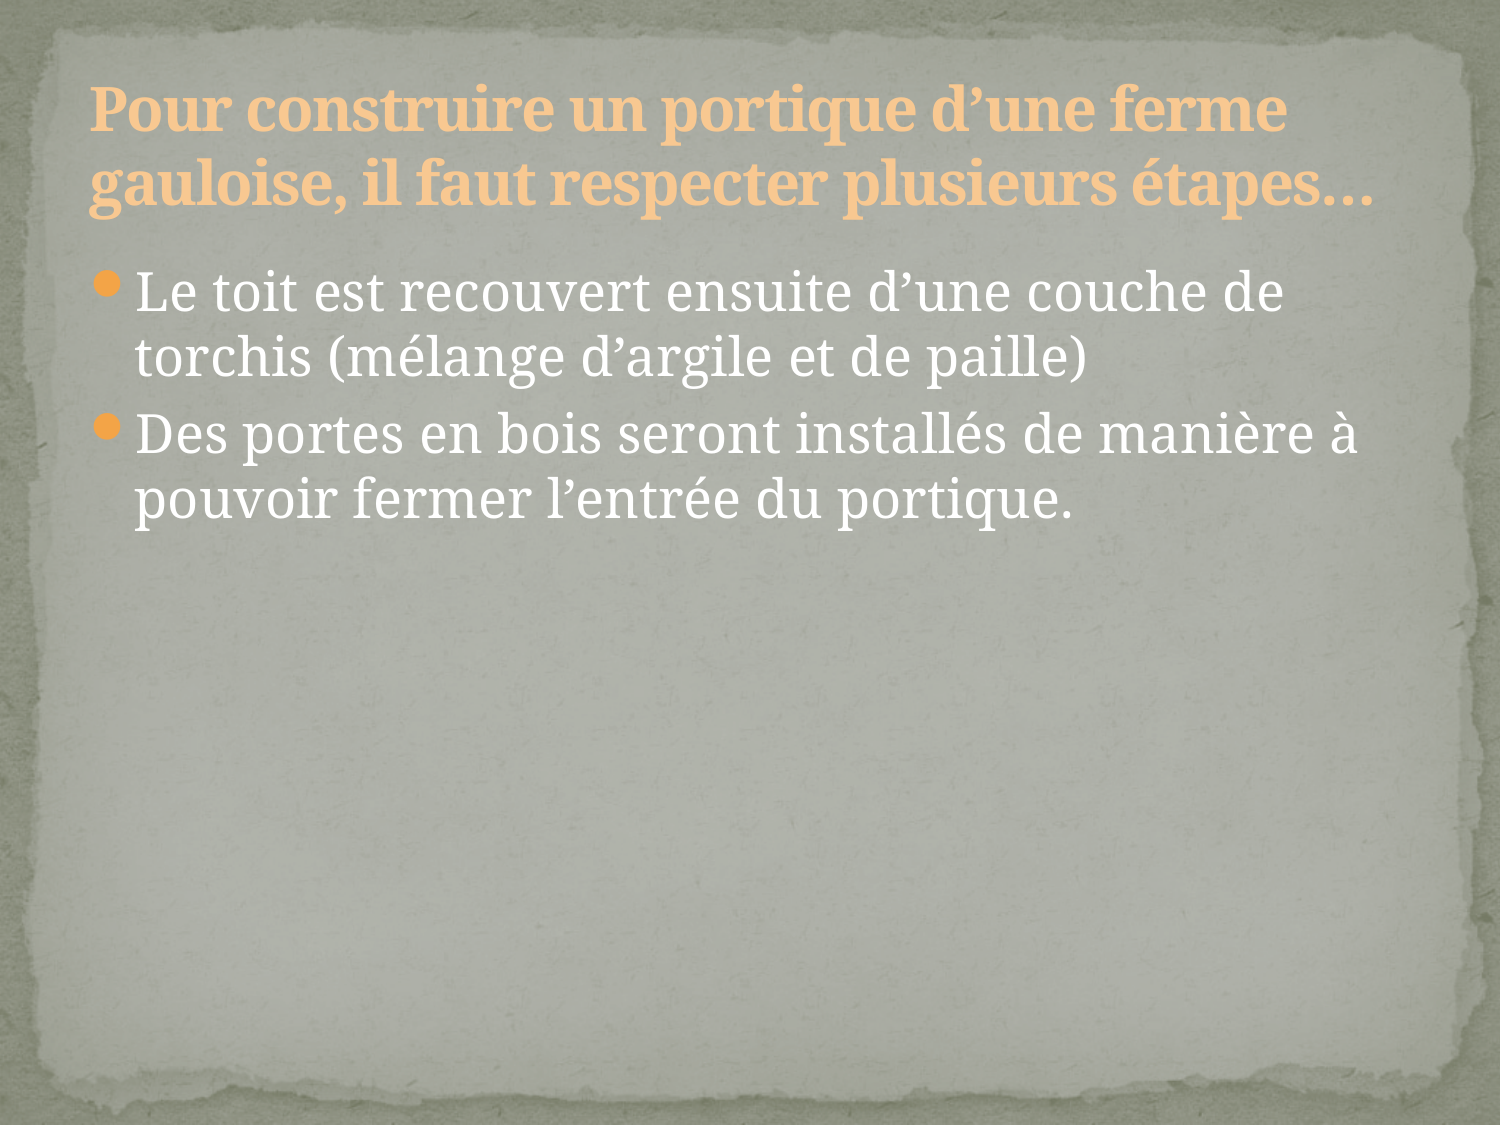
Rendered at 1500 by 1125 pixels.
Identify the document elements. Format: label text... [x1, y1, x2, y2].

title Pour construire un portique d’une ferme gauloise, il faut respecter plusieurs étapes… [75, 24, 1425, 225]
list Le toit est recouvert ensuite d’une couche de torchis (mélange d’argile et de paille) Des portes en bois seront installés de manière à pouvoir fermer l’entrée du portique. [75, 249, 1425, 1000]
